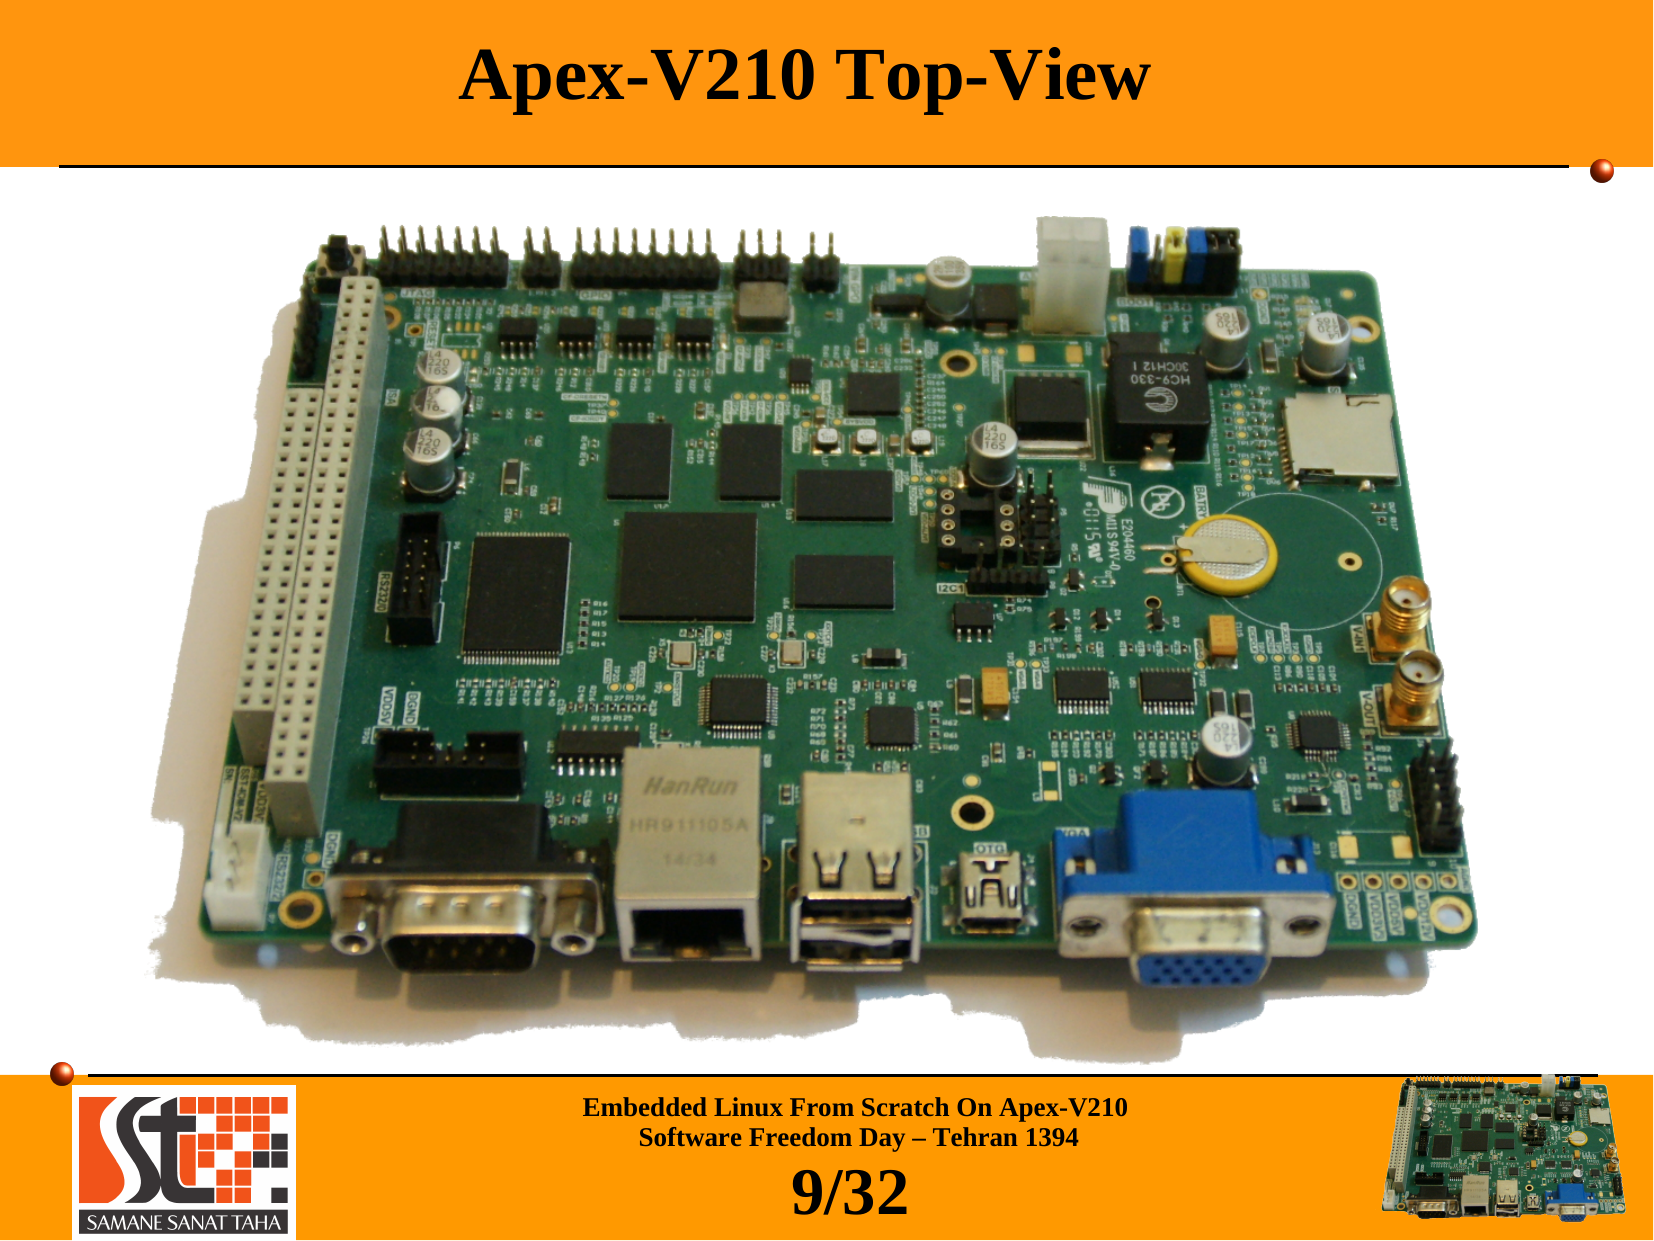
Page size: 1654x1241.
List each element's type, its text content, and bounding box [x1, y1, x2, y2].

picture [72, 1085, 296, 1241]
picture [1371, 1074, 1626, 1236]
picture [144, 216, 1479, 1066]
title Apex-V210 Top-View [60, 25, 1551, 124]
